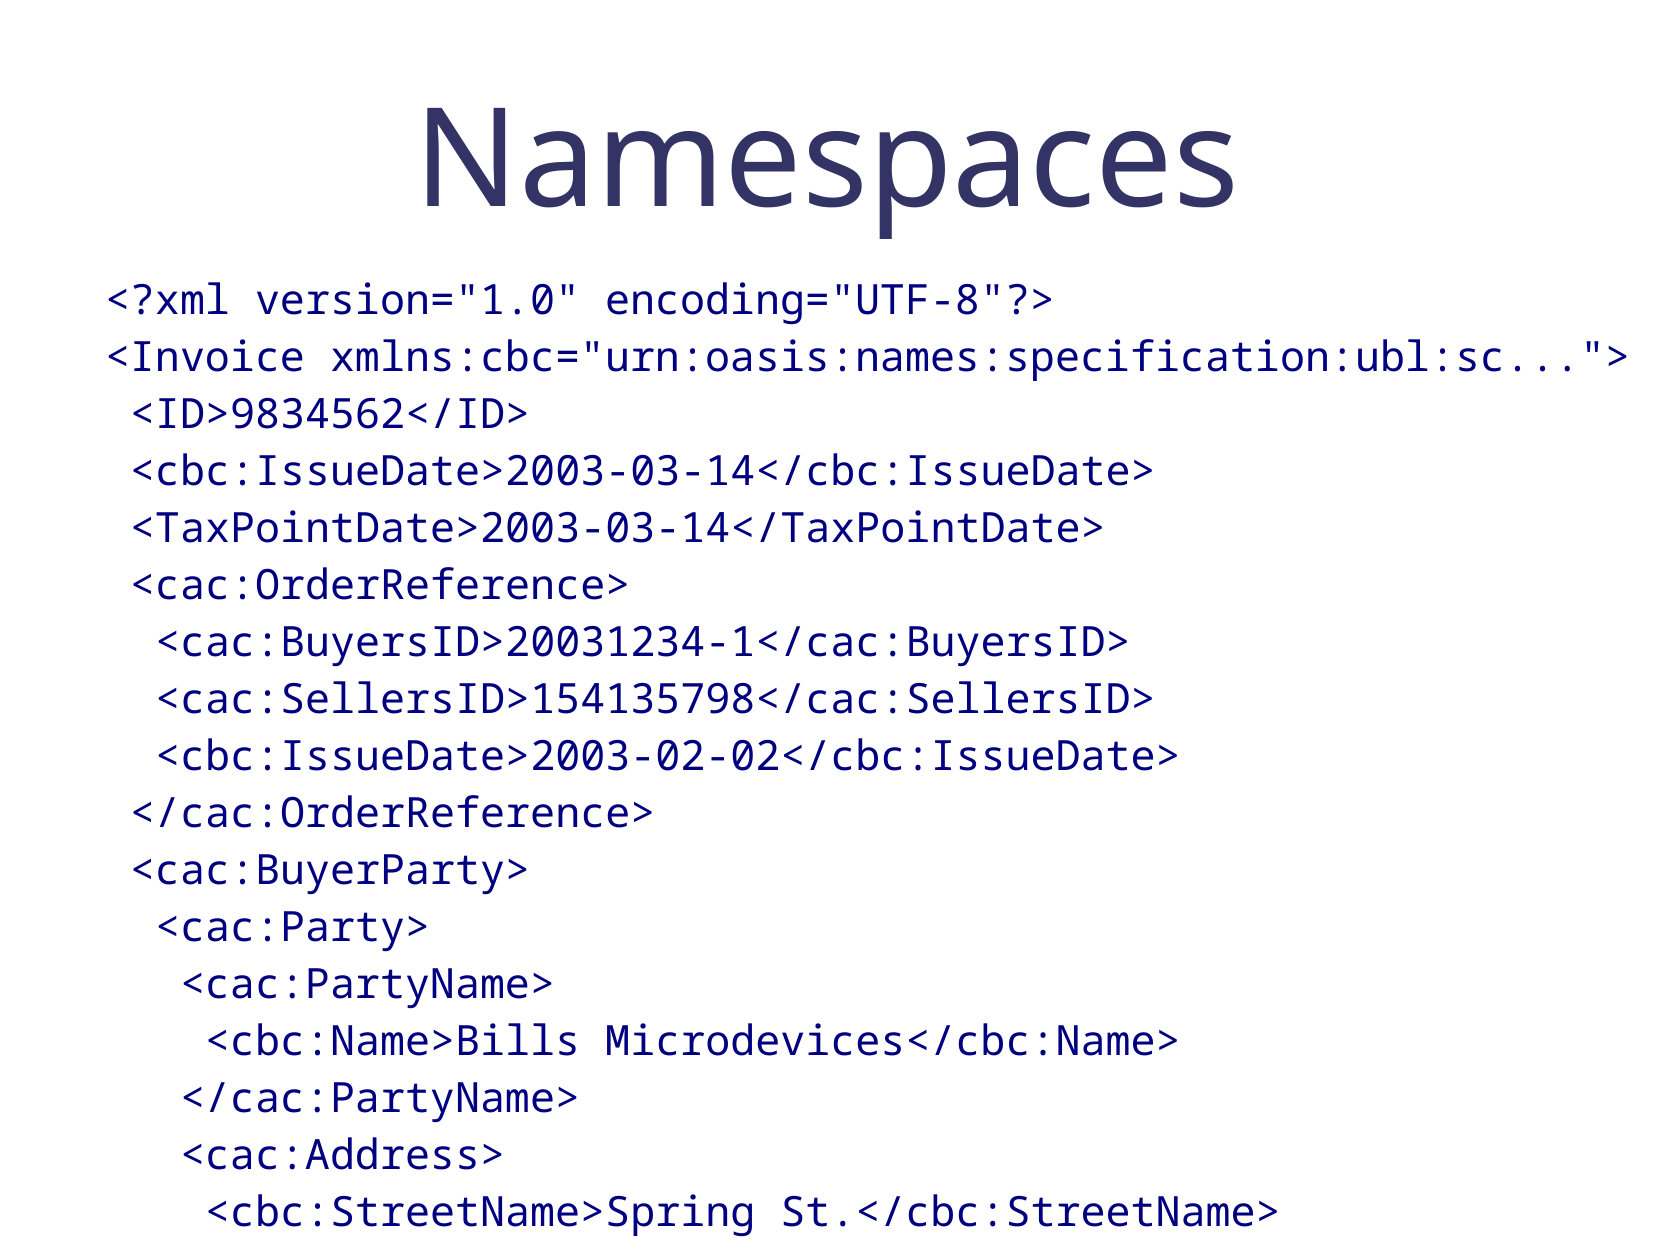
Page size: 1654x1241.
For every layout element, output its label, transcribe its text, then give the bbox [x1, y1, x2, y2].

text_box <?xml version="1.0" encoding="UTF-8"?> <Invoice xmlns:cbc="urn:oasis:names:specification:ubl:sc..."> <ID>9834562</ID> <cbc:IssueDate>2003-03-14</cbc:IssueDate> <TaxPointDate>2003-03-14</TaxPointDate> <cac:OrderReference> <cac:BuyersID>20031234-1</cac:BuyersID> <cac:SellersID>154135798</cac:SellersID> <cbc:IssueDate>2003-02-02</cbc:IssueDate> </cac:OrderReference> <cac:BuyerParty> <cac:Party> <cac:PartyName> <cbc:Name>Bills Microdevices</cbc:Name> </cac:PartyName> <cac:Address> <cbc:StreetName>Spring St.</cbc:StreetName> <cbc:BuildingNumber>413</cbc:BuildingNumber> <cbc:CityName>Elgin</cbc:CityName> <cbc:PostalZone>60123</cbc:PostalZone> <cac:CountrySubentityCode>IL</cac:CountrySubentityCode> </cac:Address> </cac:Party> </cac:BuyerParty> </cac:Party> [90, 262, 1654, 1241]
title Namespaces [82, 56, 1571, 250]
